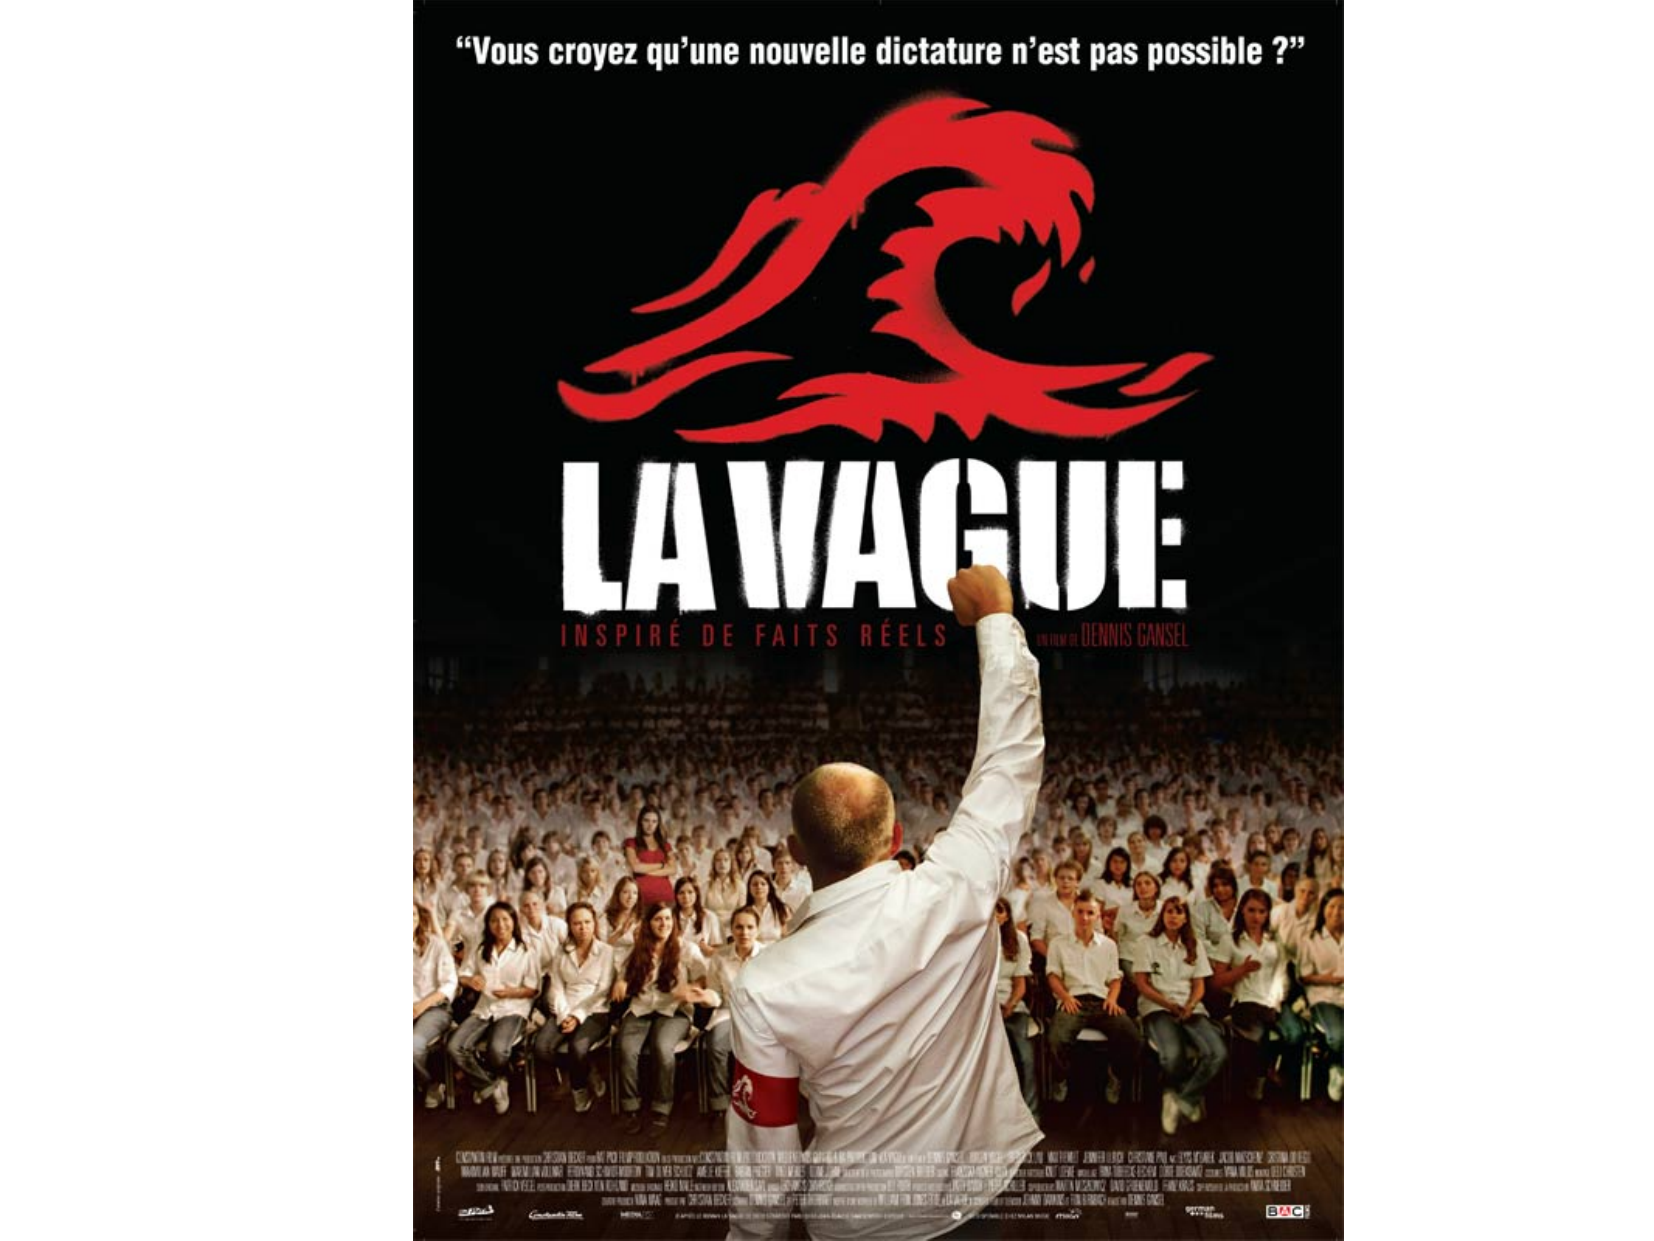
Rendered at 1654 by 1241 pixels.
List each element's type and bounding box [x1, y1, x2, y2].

picture [413, 0, 1344, 1241]
